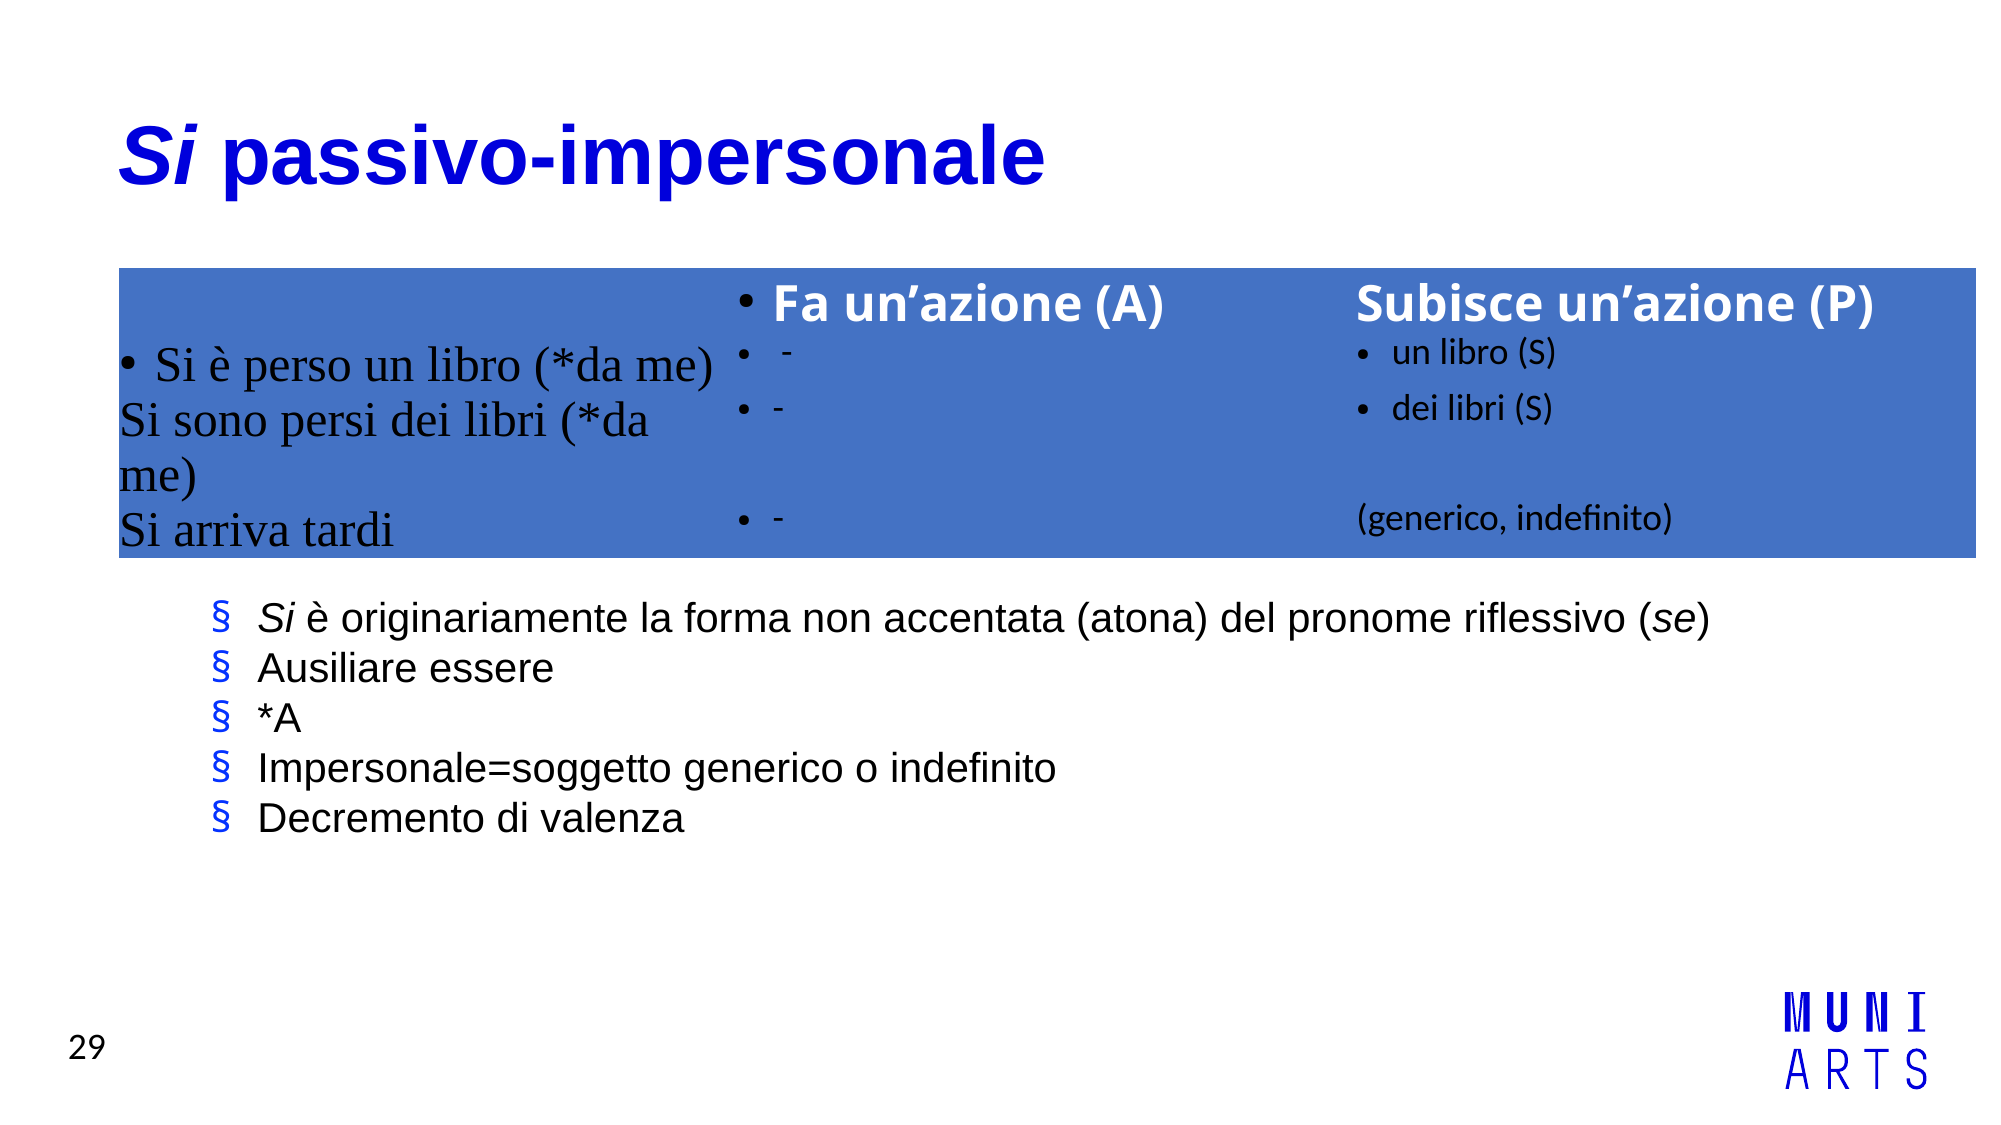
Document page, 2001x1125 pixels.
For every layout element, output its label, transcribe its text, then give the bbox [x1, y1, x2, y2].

table_cell Si arriva tardi [119, 502, 737, 558]
table_cell Si è perso un libro (*da me) [119, 336, 737, 392]
table_cell dei libri (S) [1356, 392, 1976, 502]
table_cell - [737, 336, 1356, 392]
text_box 27 [67, 1021, 110, 1063]
table_cell (generico, indefinito) [1356, 502, 1976, 558]
table_cell un libro (S) [1356, 336, 1976, 392]
table_cell - [737, 392, 1356, 502]
title Si passivo-impersonale [118, 118, 1883, 193]
table_header [119, 268, 737, 336]
text_box Si è originariamente la forma non accentata (atona) del pronome riflessivo (se) Ausiliare essere *A Impersonale=soggetto generico o indefinito Decremento di valenza [90, 583, 1910, 852]
table_cell - [737, 502, 1356, 558]
table_cell Si sono persi dei libri (*da me) [119, 392, 737, 502]
table_header Subisce un’azione (P) [1356, 268, 1976, 336]
table_header Fa un’azione (A) [737, 268, 1356, 336]
